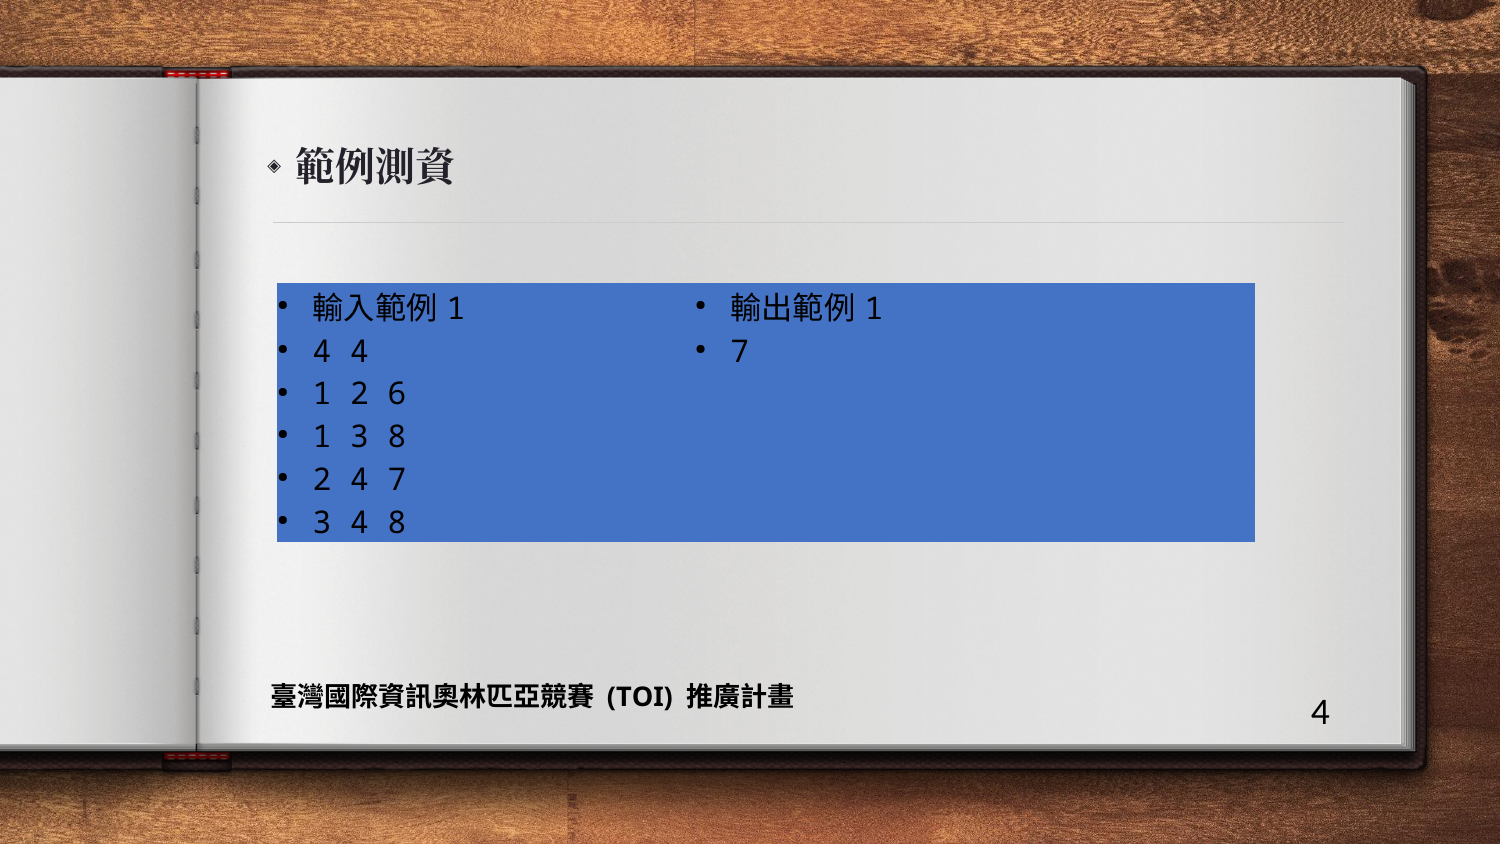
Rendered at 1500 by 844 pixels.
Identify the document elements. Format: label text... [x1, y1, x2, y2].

list 範例測資 [252, 126, 1194, 205]
text_box [1295, 672, 1386, 737]
table_header 輸入範例1 4 4 1 2 6 1 3 8 2 4 7 3 4 8 [277, 283, 695, 542]
table_header 輸出範例1 7 [695, 283, 1255, 542]
